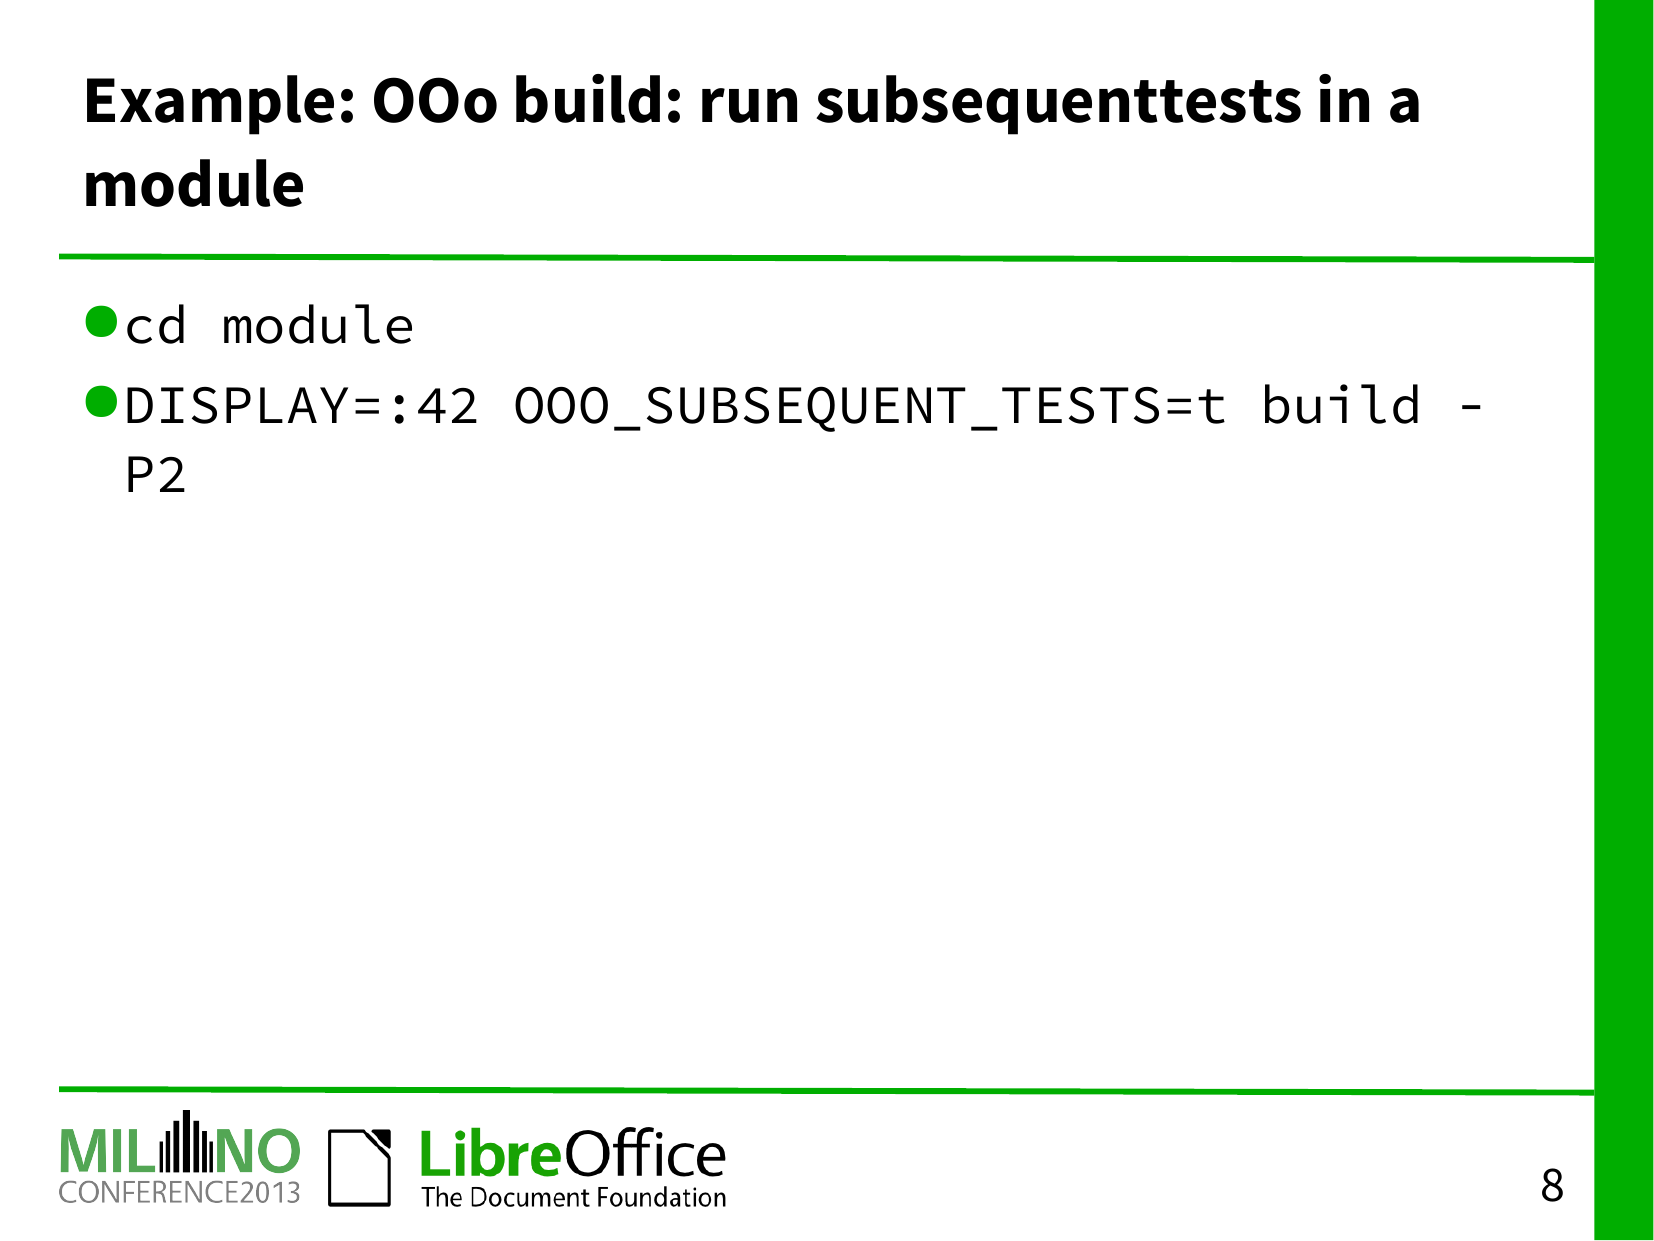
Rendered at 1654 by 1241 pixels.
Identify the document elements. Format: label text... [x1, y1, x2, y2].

title Example: OOo build: run subsequenttests in a module [47, 56, 1583, 225]
list cd module DISPLAY=:42 OOO_SUBSEQUENT_TESTS=t build -P2 [35, 290, 1524, 1010]
picture [59, 1093, 756, 1241]
